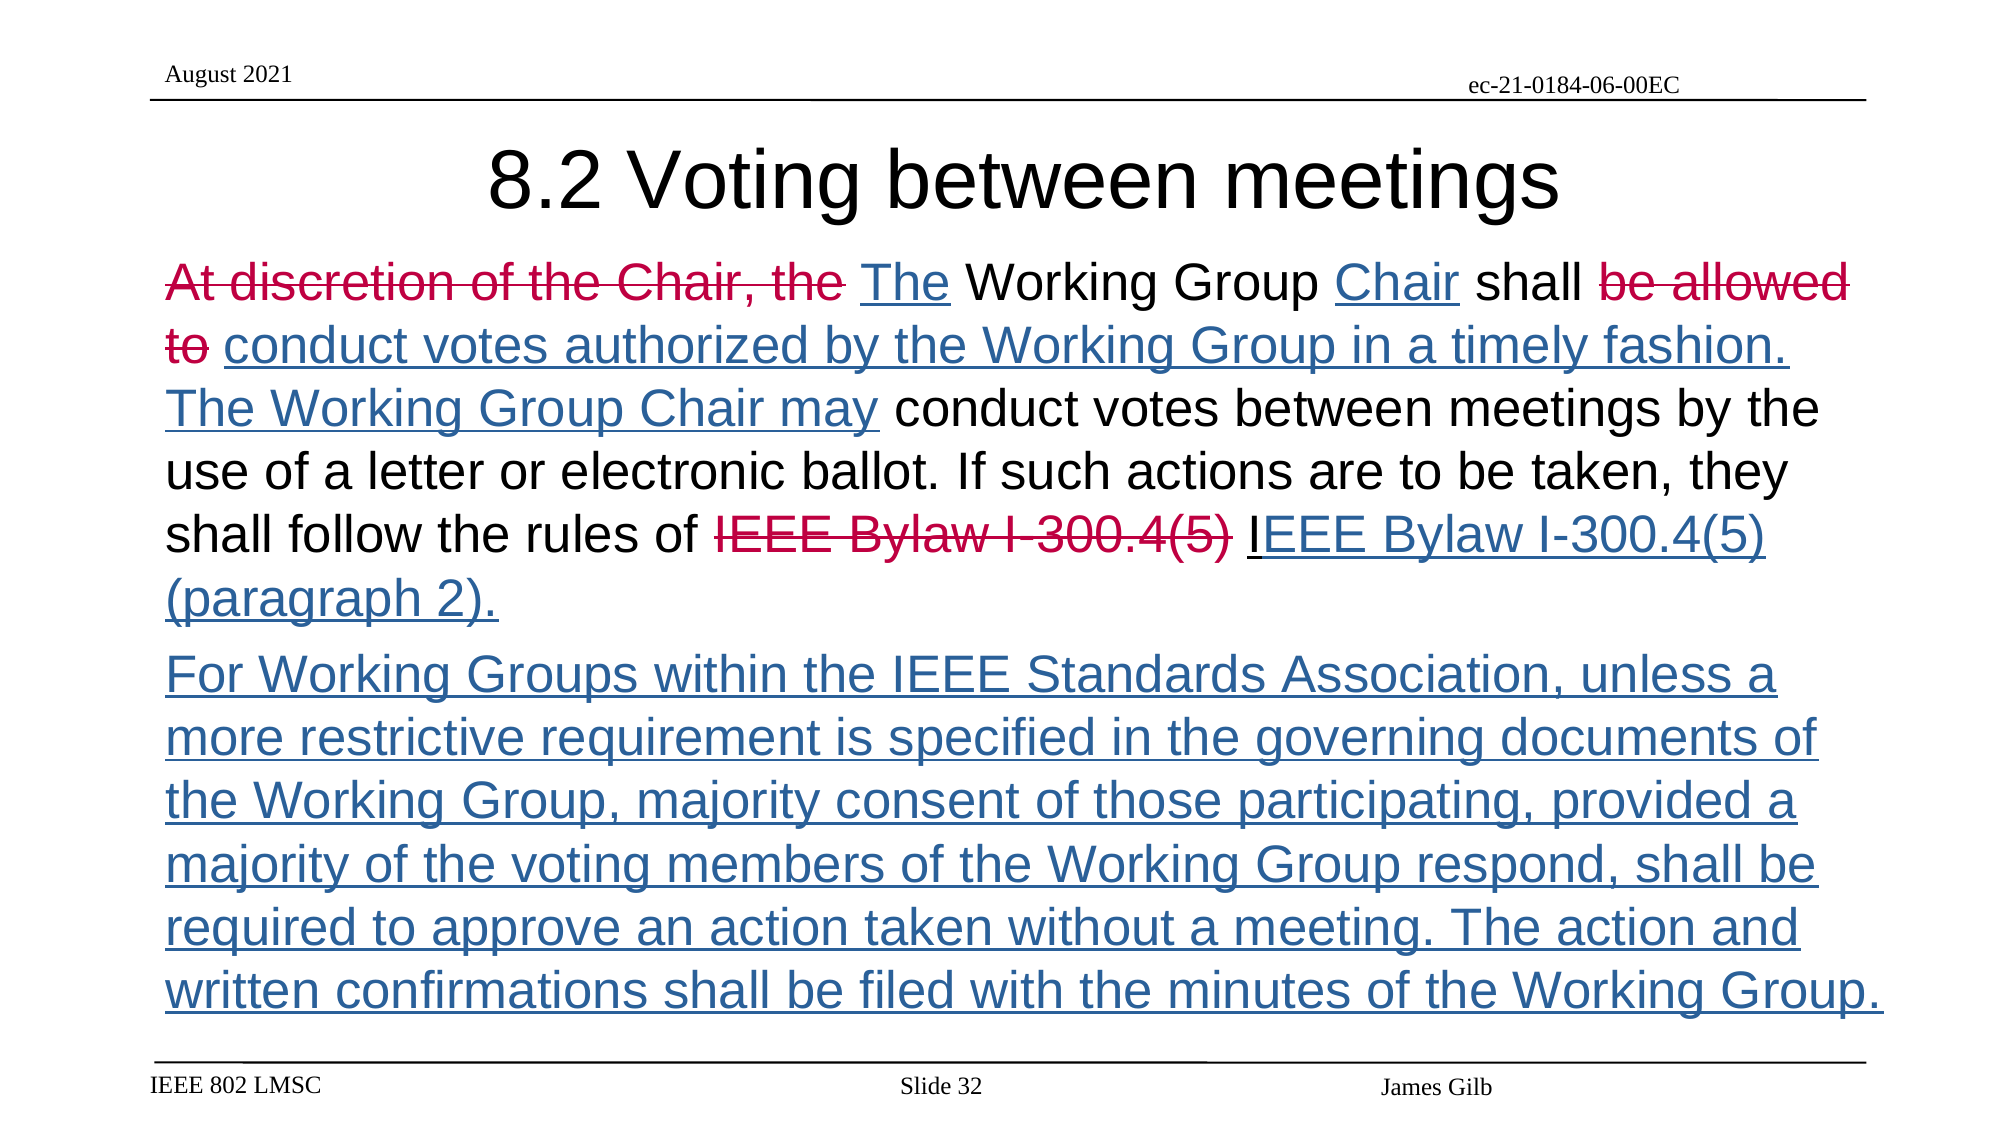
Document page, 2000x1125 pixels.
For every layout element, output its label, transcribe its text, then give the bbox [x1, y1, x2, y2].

title 8.2 Voting between meetings [149, 112, 1900, 238]
text_box Slide [799, 1069, 1083, 1108]
list At discretion of the Chair, the The Working Group Chair shall be allowed to conduct votes authorized by the Working Group in a timely fashion. The Working Group Chair may conduct votes between meetings by the use of a letter or electronic ballot. If such actions are to be taken, they shall follow the rules of IEEE Bylaw I-300.4(5) IEEE Bylaw I-300.4(5) (paragraph 2). For Working Groups within the IEEE Standards Association, unless a more restrictive requirement is specified in the governing documents of the Working Group, majority consent of those participating, provided a majority of the voting members of the Working Group respond, shall be required to approve an action taken without a meeting. The action and written confirmations shall be filed with the minutes of the Working Group. [150, 239, 1900, 1051]
